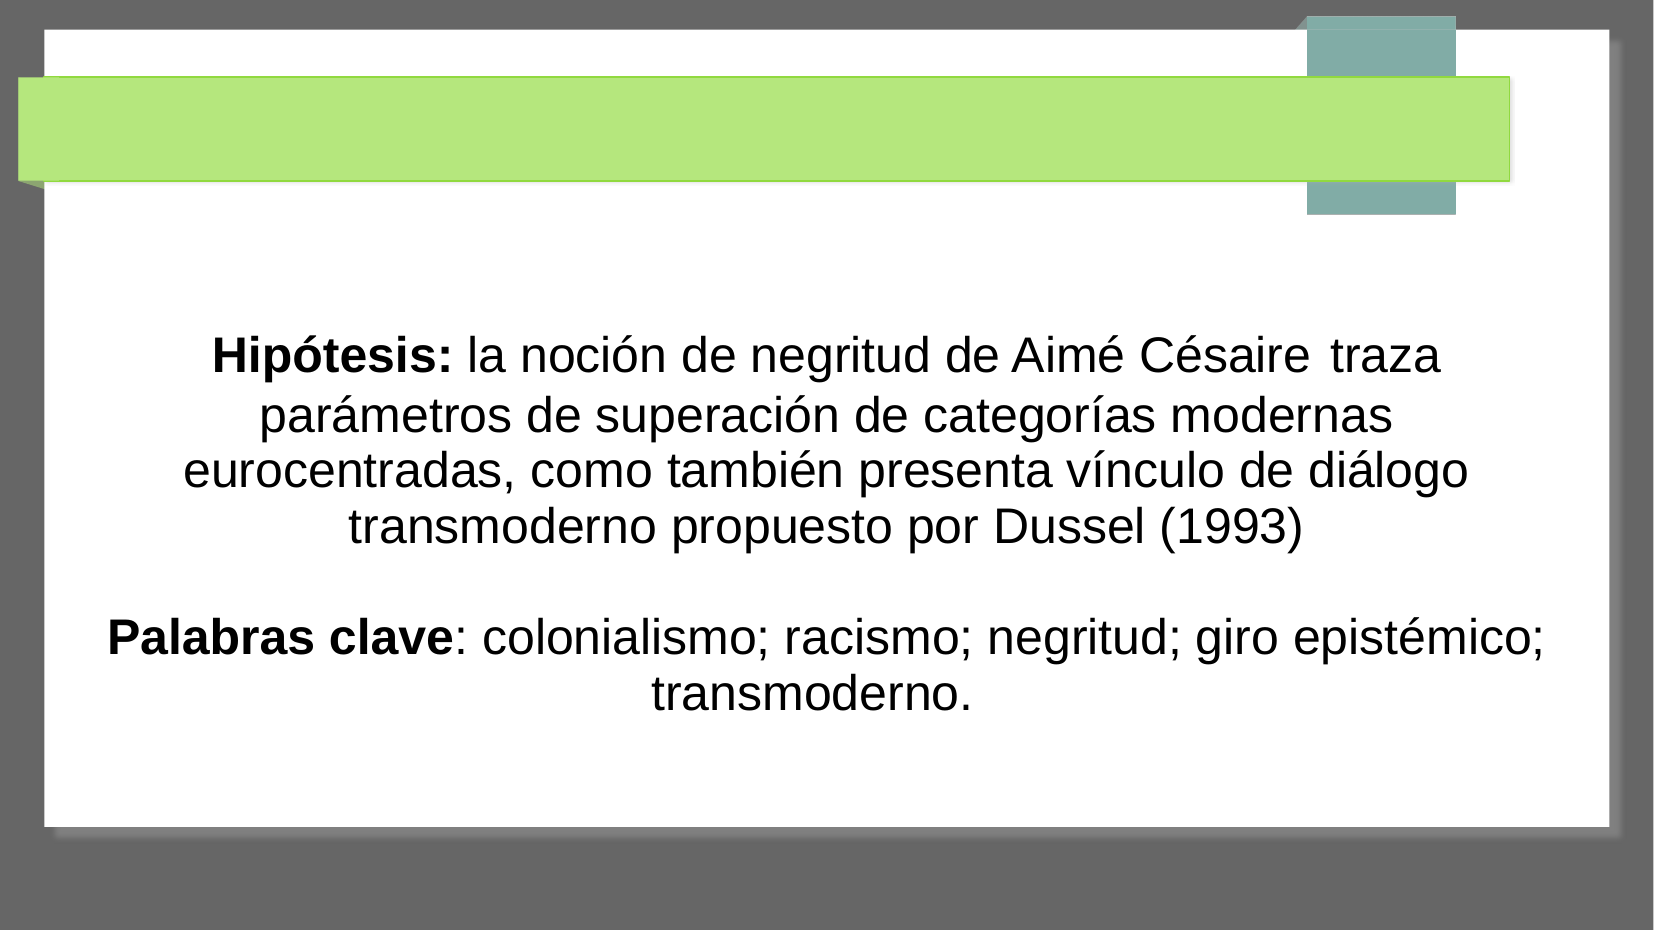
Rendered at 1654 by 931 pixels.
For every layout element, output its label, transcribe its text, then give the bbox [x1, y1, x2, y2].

subtitle Hipótesis: la noción de negritud de Aimé Césaire traza parámetros de superación de categorías modernas eurocentradas, como también presenta vínculo de diálogo transmoderno propuesto por Dussel (1993) Palabras clave: colonialismo; racismo; negritud; giro epistémico; transmoderno. [88, 221, 1565, 813]
